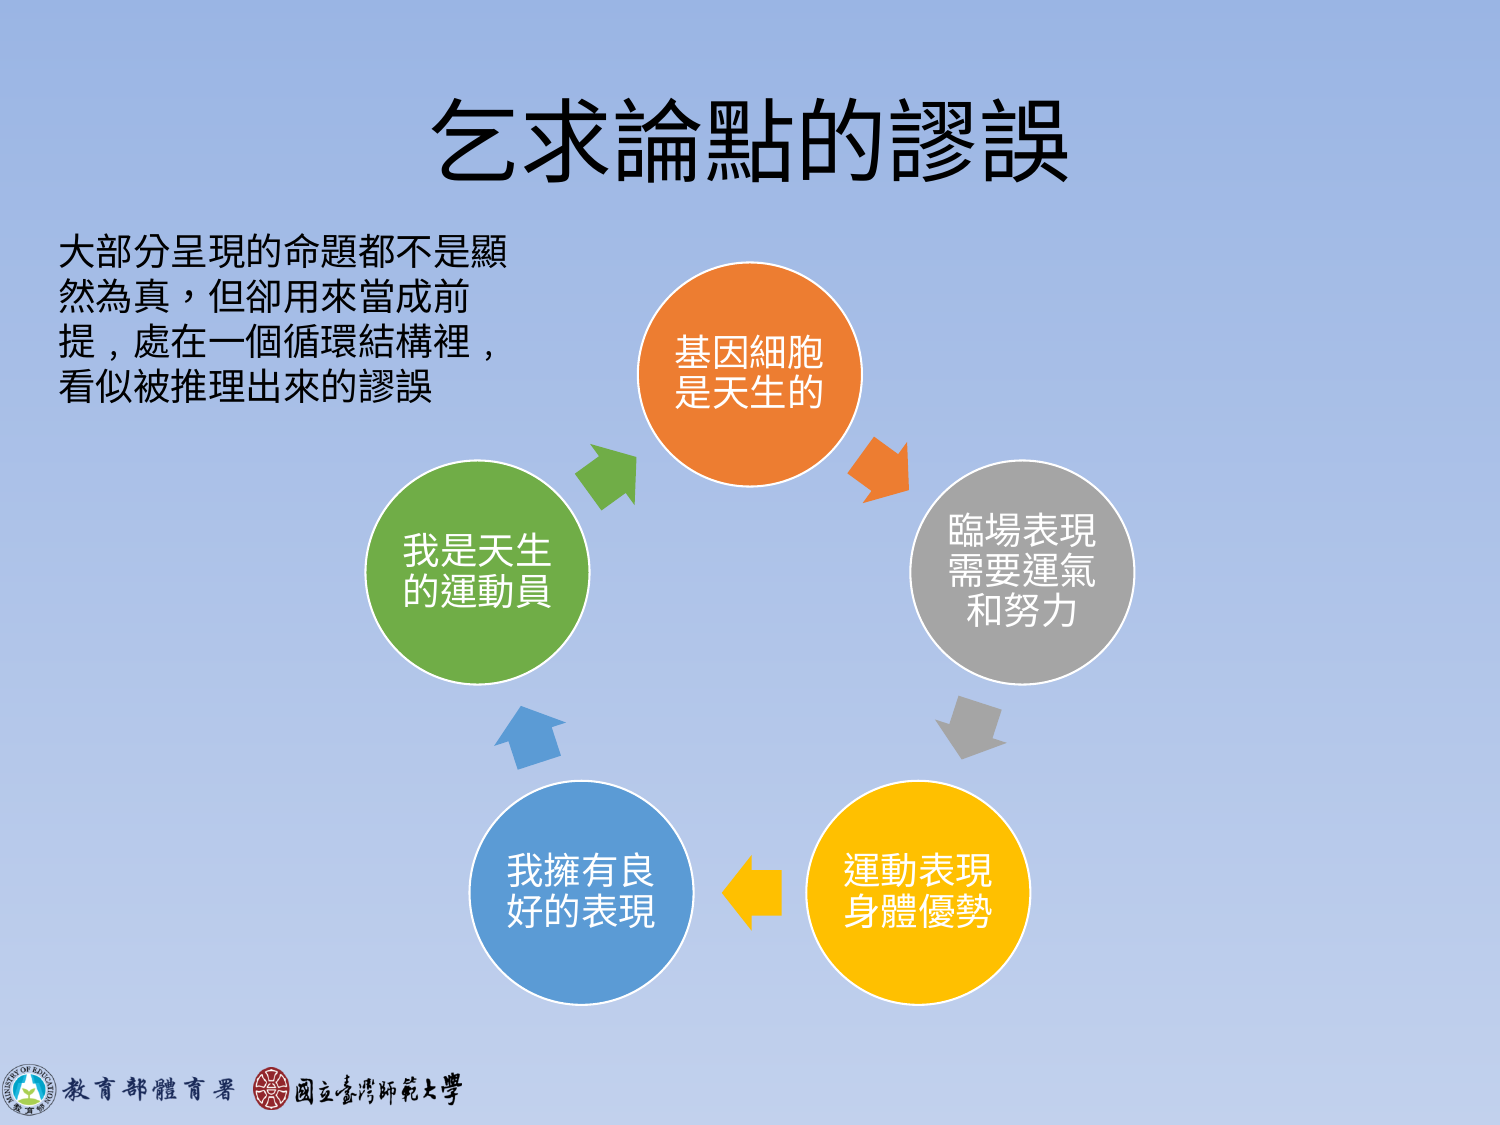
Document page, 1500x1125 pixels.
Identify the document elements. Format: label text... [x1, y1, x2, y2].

text_box 大部分呈現的命題都不是顯然為真，但卻用來當成前提﹐處在一個循環結構裡﹐看似被推理出來的謬誤 [43, 220, 529, 418]
text_box [721, 855, 782, 931]
title 乞求論點的謬誤 [75, 45, 1426, 233]
text_box [574, 443, 637, 511]
text_box 運動表現身體優勢 [806, 780, 1031, 1005]
text_box 我擁有良好的表現 [469, 780, 694, 1005]
text_box 我是天生的運動員 [365, 460, 590, 685]
text_box [847, 436, 909, 504]
text_box 臨場表現需要運氣和努力 [910, 460, 1135, 685]
text_box 基因細胞是天生的 [637, 262, 862, 487]
text_box [934, 695, 1007, 760]
text_box [494, 705, 567, 770]
